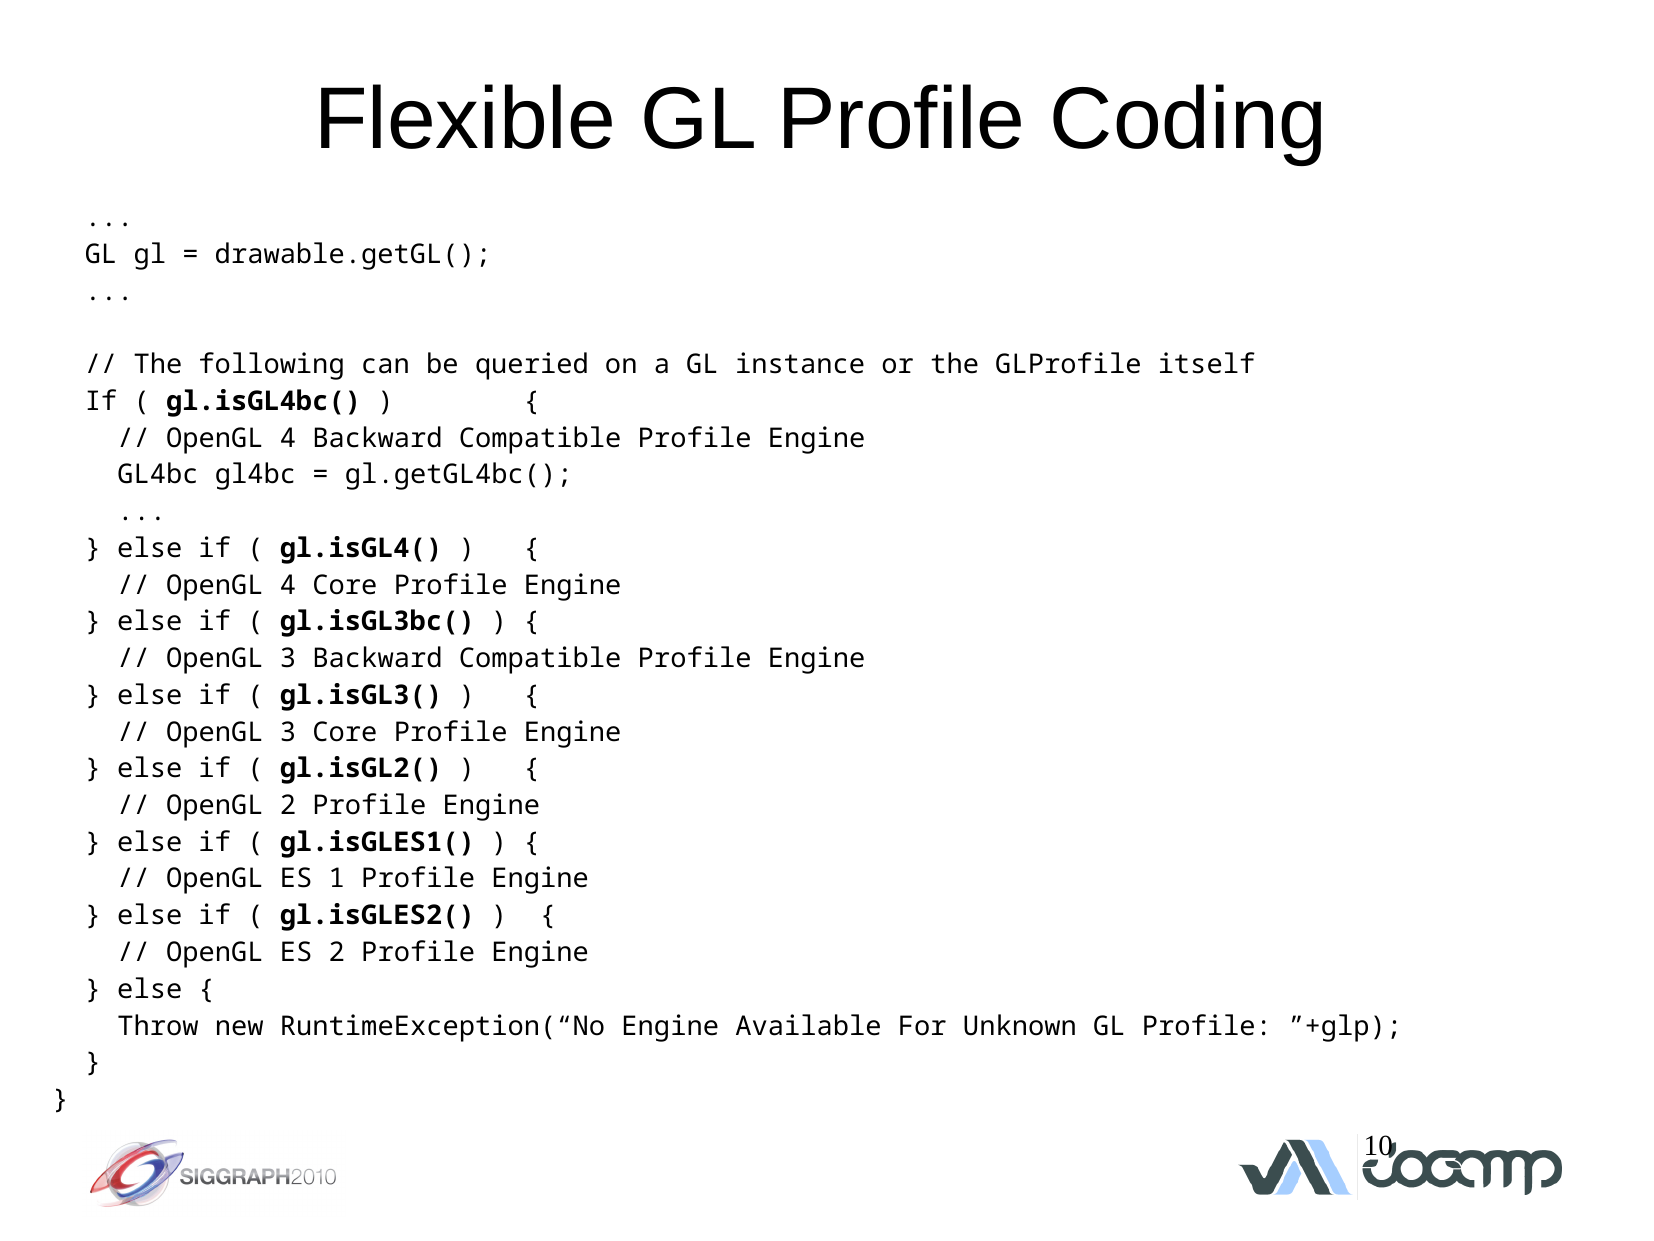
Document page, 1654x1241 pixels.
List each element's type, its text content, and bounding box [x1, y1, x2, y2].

picture [82, 1130, 346, 1217]
title Flexible GL Profile Coding [68, 56, 1576, 181]
picture [1237, 1134, 1562, 1200]
text_box ... GL gl = drawable.getGL(); ... // The following can be queried on a GL instance or the GLProfile itself If ( gl.isGL4bc() ) { // OpenGL 4 Backward Compatible Profile Engine GL4bc gl4bc = gl.getGL4bc(); ... } else if ( gl.isGL4() ) { // OpenGL 4 Core Profile Engine } else if ( gl.isGL3bc() ) { // OpenGL 3 Backward Compatible Profile Engine } else if ( gl.isGL3() ) { // OpenGL 3 Core Profile Engine } else if ( gl.isGL2() ) { // OpenGL 2 Profile Engine } else if ( gl.isGLES1() ) { // OpenGL ES 1 Profile Engine } else if ( gl.isGLES2() ) { // OpenGL ES 2 Profile Engine } else { Throw new RuntimeException(“No Engine Available For Unknown GL Profile: ”+glp); } } [37, 190, 1613, 1126]
